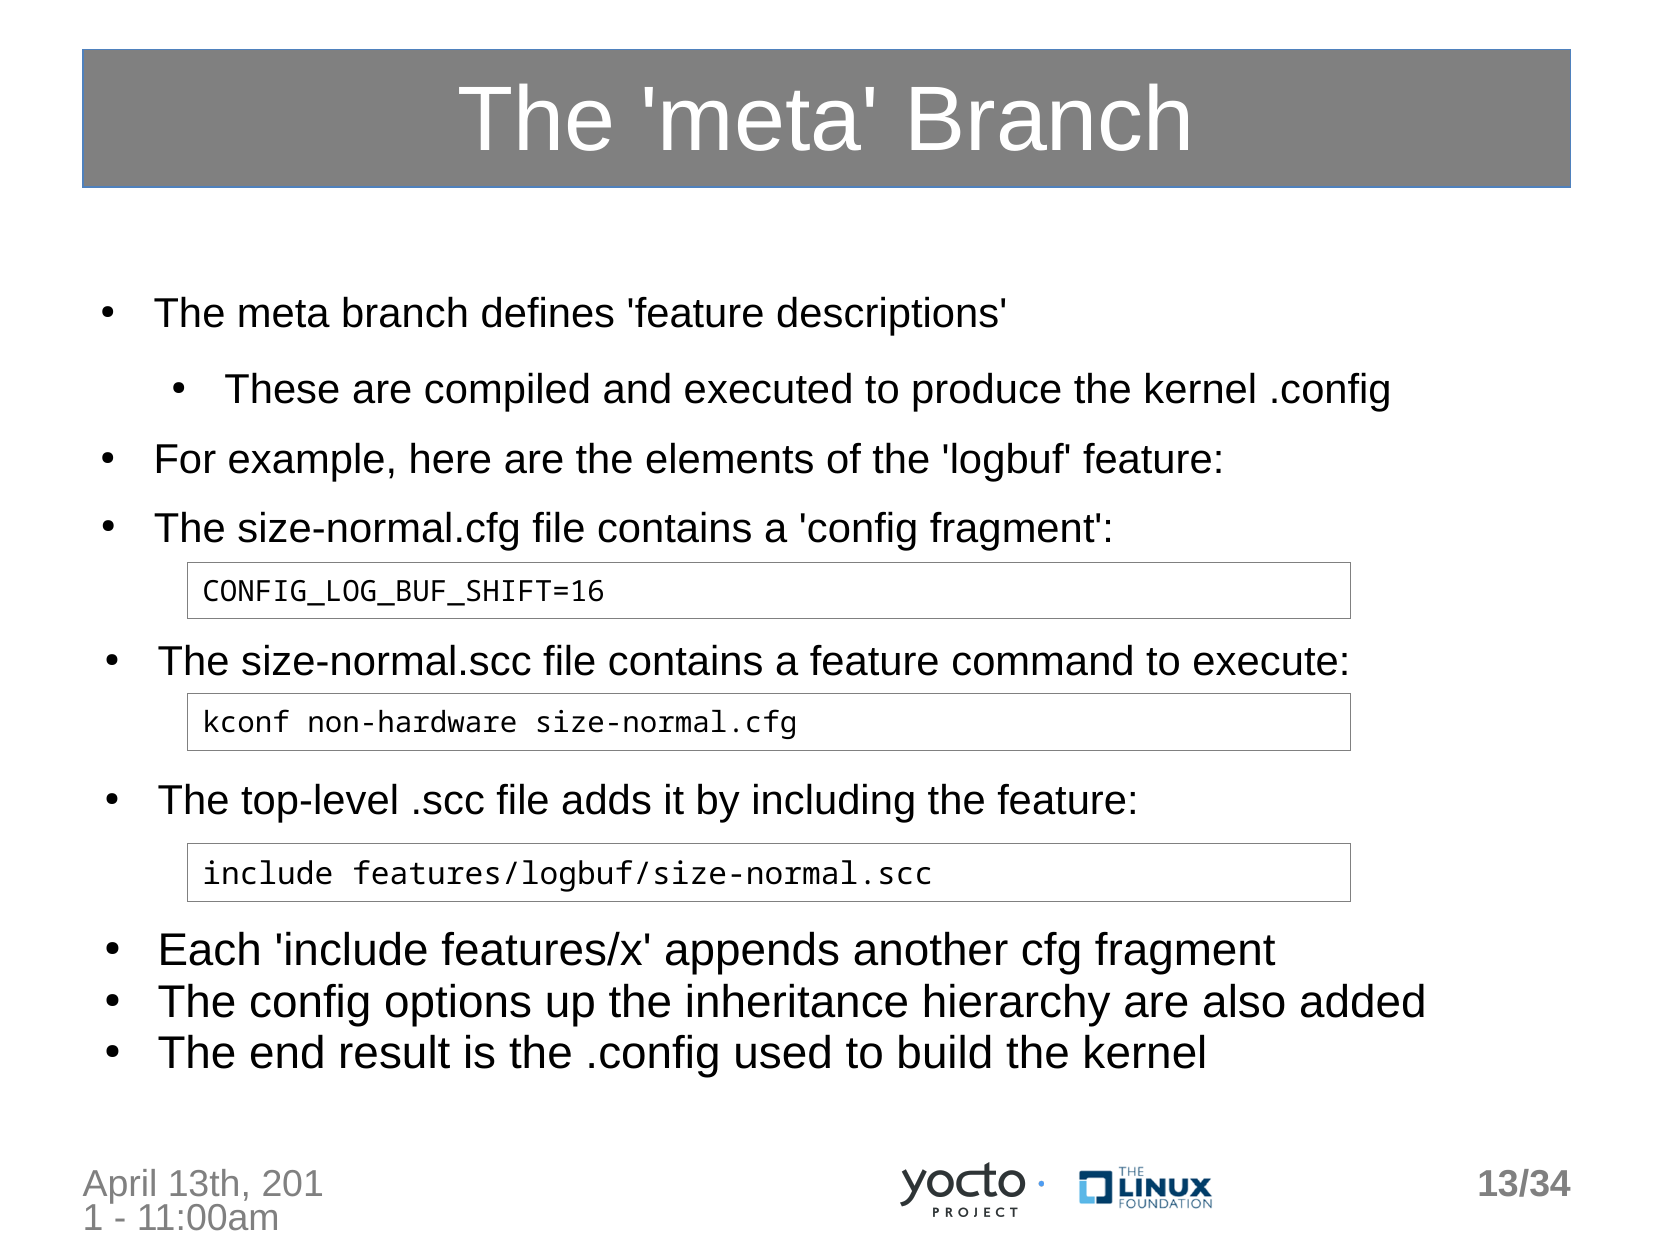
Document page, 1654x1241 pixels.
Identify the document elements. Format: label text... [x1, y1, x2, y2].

text_box include features/logbuf/size-normal.scc [187, 843, 1351, 901]
list The size-normal.cfg file contains a 'config fragment': [83, 504, 1572, 551]
text_box Each 'include features/x' appends another cfg fragment The config options up the inheritance hierarchy are also added The end result is the .config used to build the kernel [71, 874, 1443, 1119]
picture [1075, 1162, 1215, 1211]
list The top-level .scc file adds it by including the feature: [86, 776, 1576, 824]
list The size-normal.scc file contains a feature command to execute: [86, 637, 1576, 685]
text_box kconf non-hardware size-normal.cfg [187, 693, 1351, 751]
text_box CONFIG_LOG_BUF_SHIFT=16 [187, 562, 1351, 619]
picture [900, 1162, 1044, 1217]
list The meta branch defines 'feature descriptions' These are compiled and executed to produce the kernel .config For example, here are the elements of the 'logbuf' feature: [82, 290, 1571, 483]
title The 'meta' Branch [82, 49, 1571, 188]
